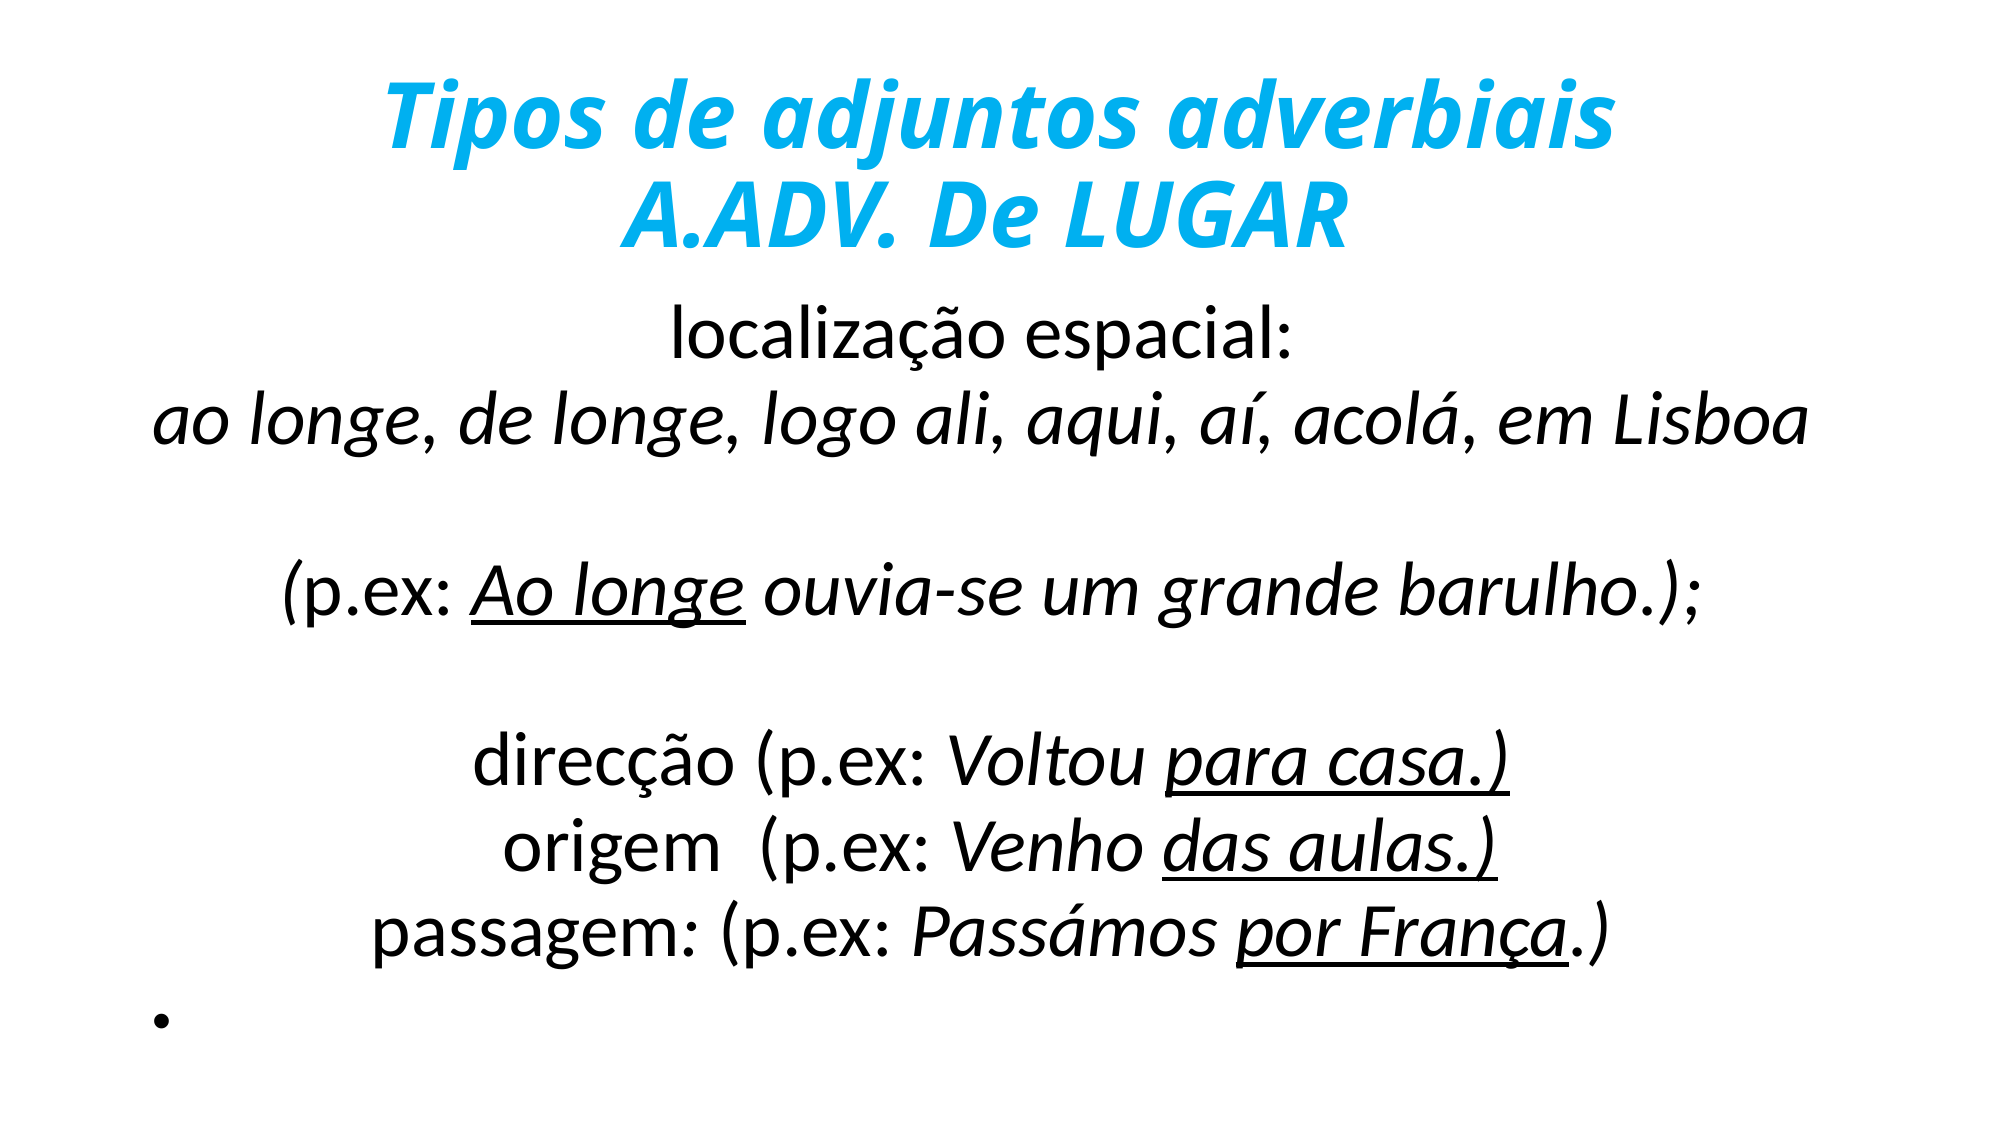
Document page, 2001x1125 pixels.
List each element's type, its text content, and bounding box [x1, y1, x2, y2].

title Tipos de adjuntos adverbiais A.ADV. De LUGAR [137, 59, 1863, 278]
list localização espacial: ao longe, de longe, logo ali, aqui, aí, acolá, em Lisboa (p.ex: Ao longe ouvia-se um grande barulho.); direcção (p.ex: Voltou para casa.) origem (p.ex: Venho das aulas.) passagem: (p.ex: Passámos por França.) [137, 299, 1863, 1014]
